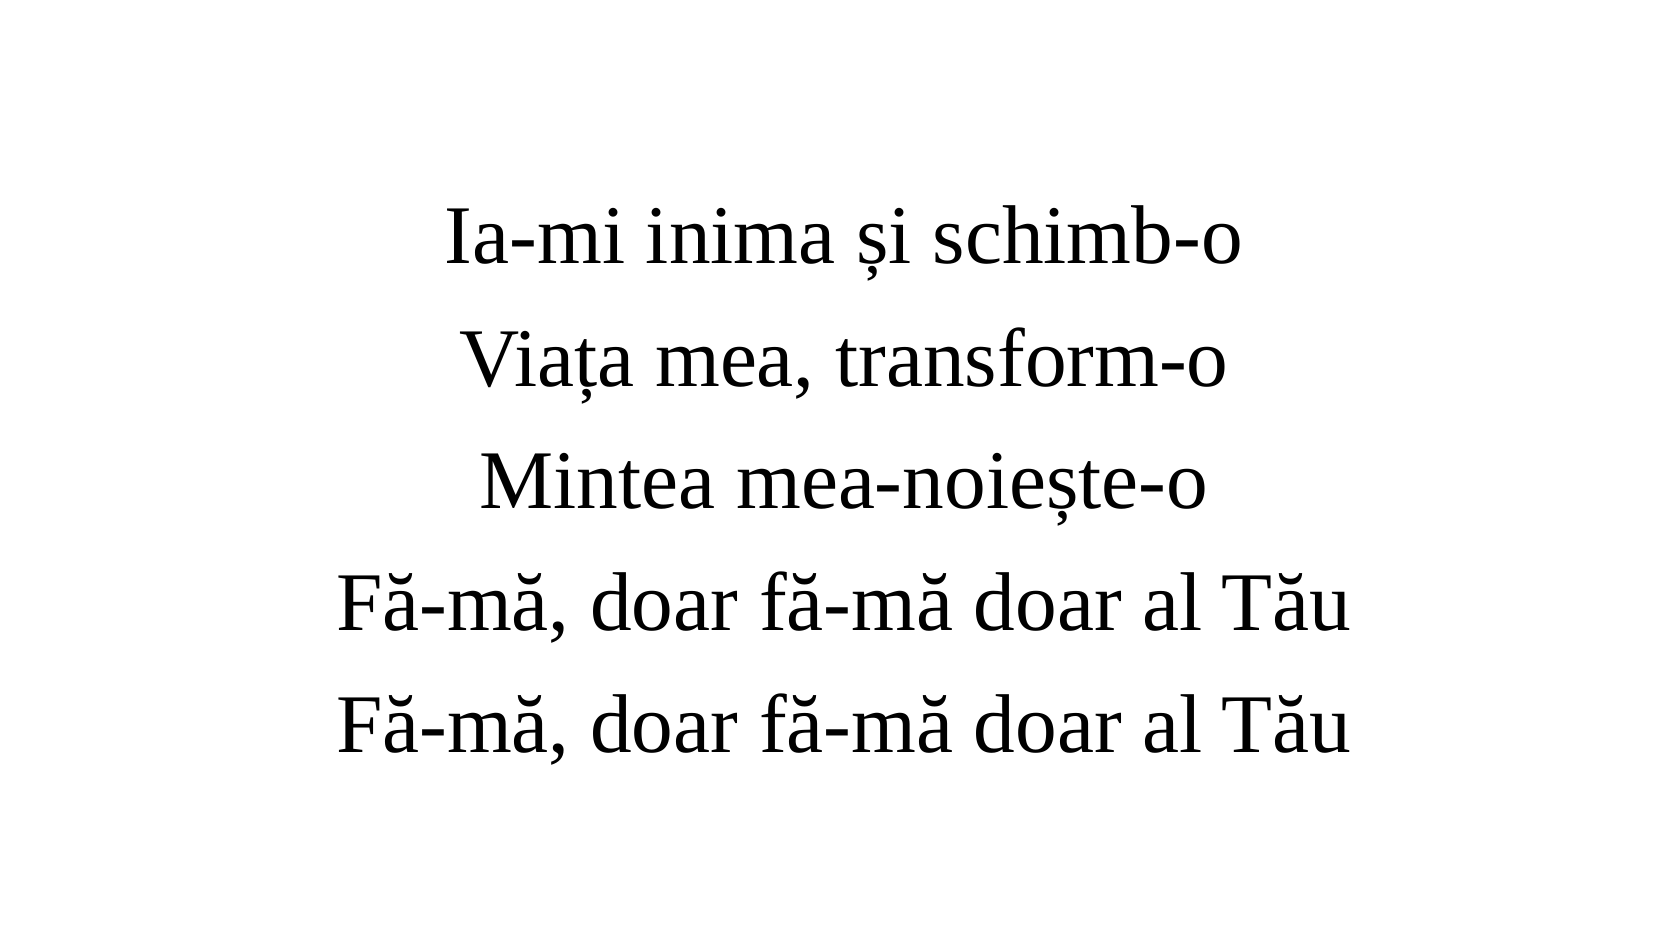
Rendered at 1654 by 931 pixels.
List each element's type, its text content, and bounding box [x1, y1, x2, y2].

subtitle Ia-mi inima și schimb-o Viața mea, transform-o Mintea mea-noiește-o Fă-mă, doar fă-mă doar al Tău Fă-mă, doar fă-mă doar al Tău [177, 176, 1512, 774]
